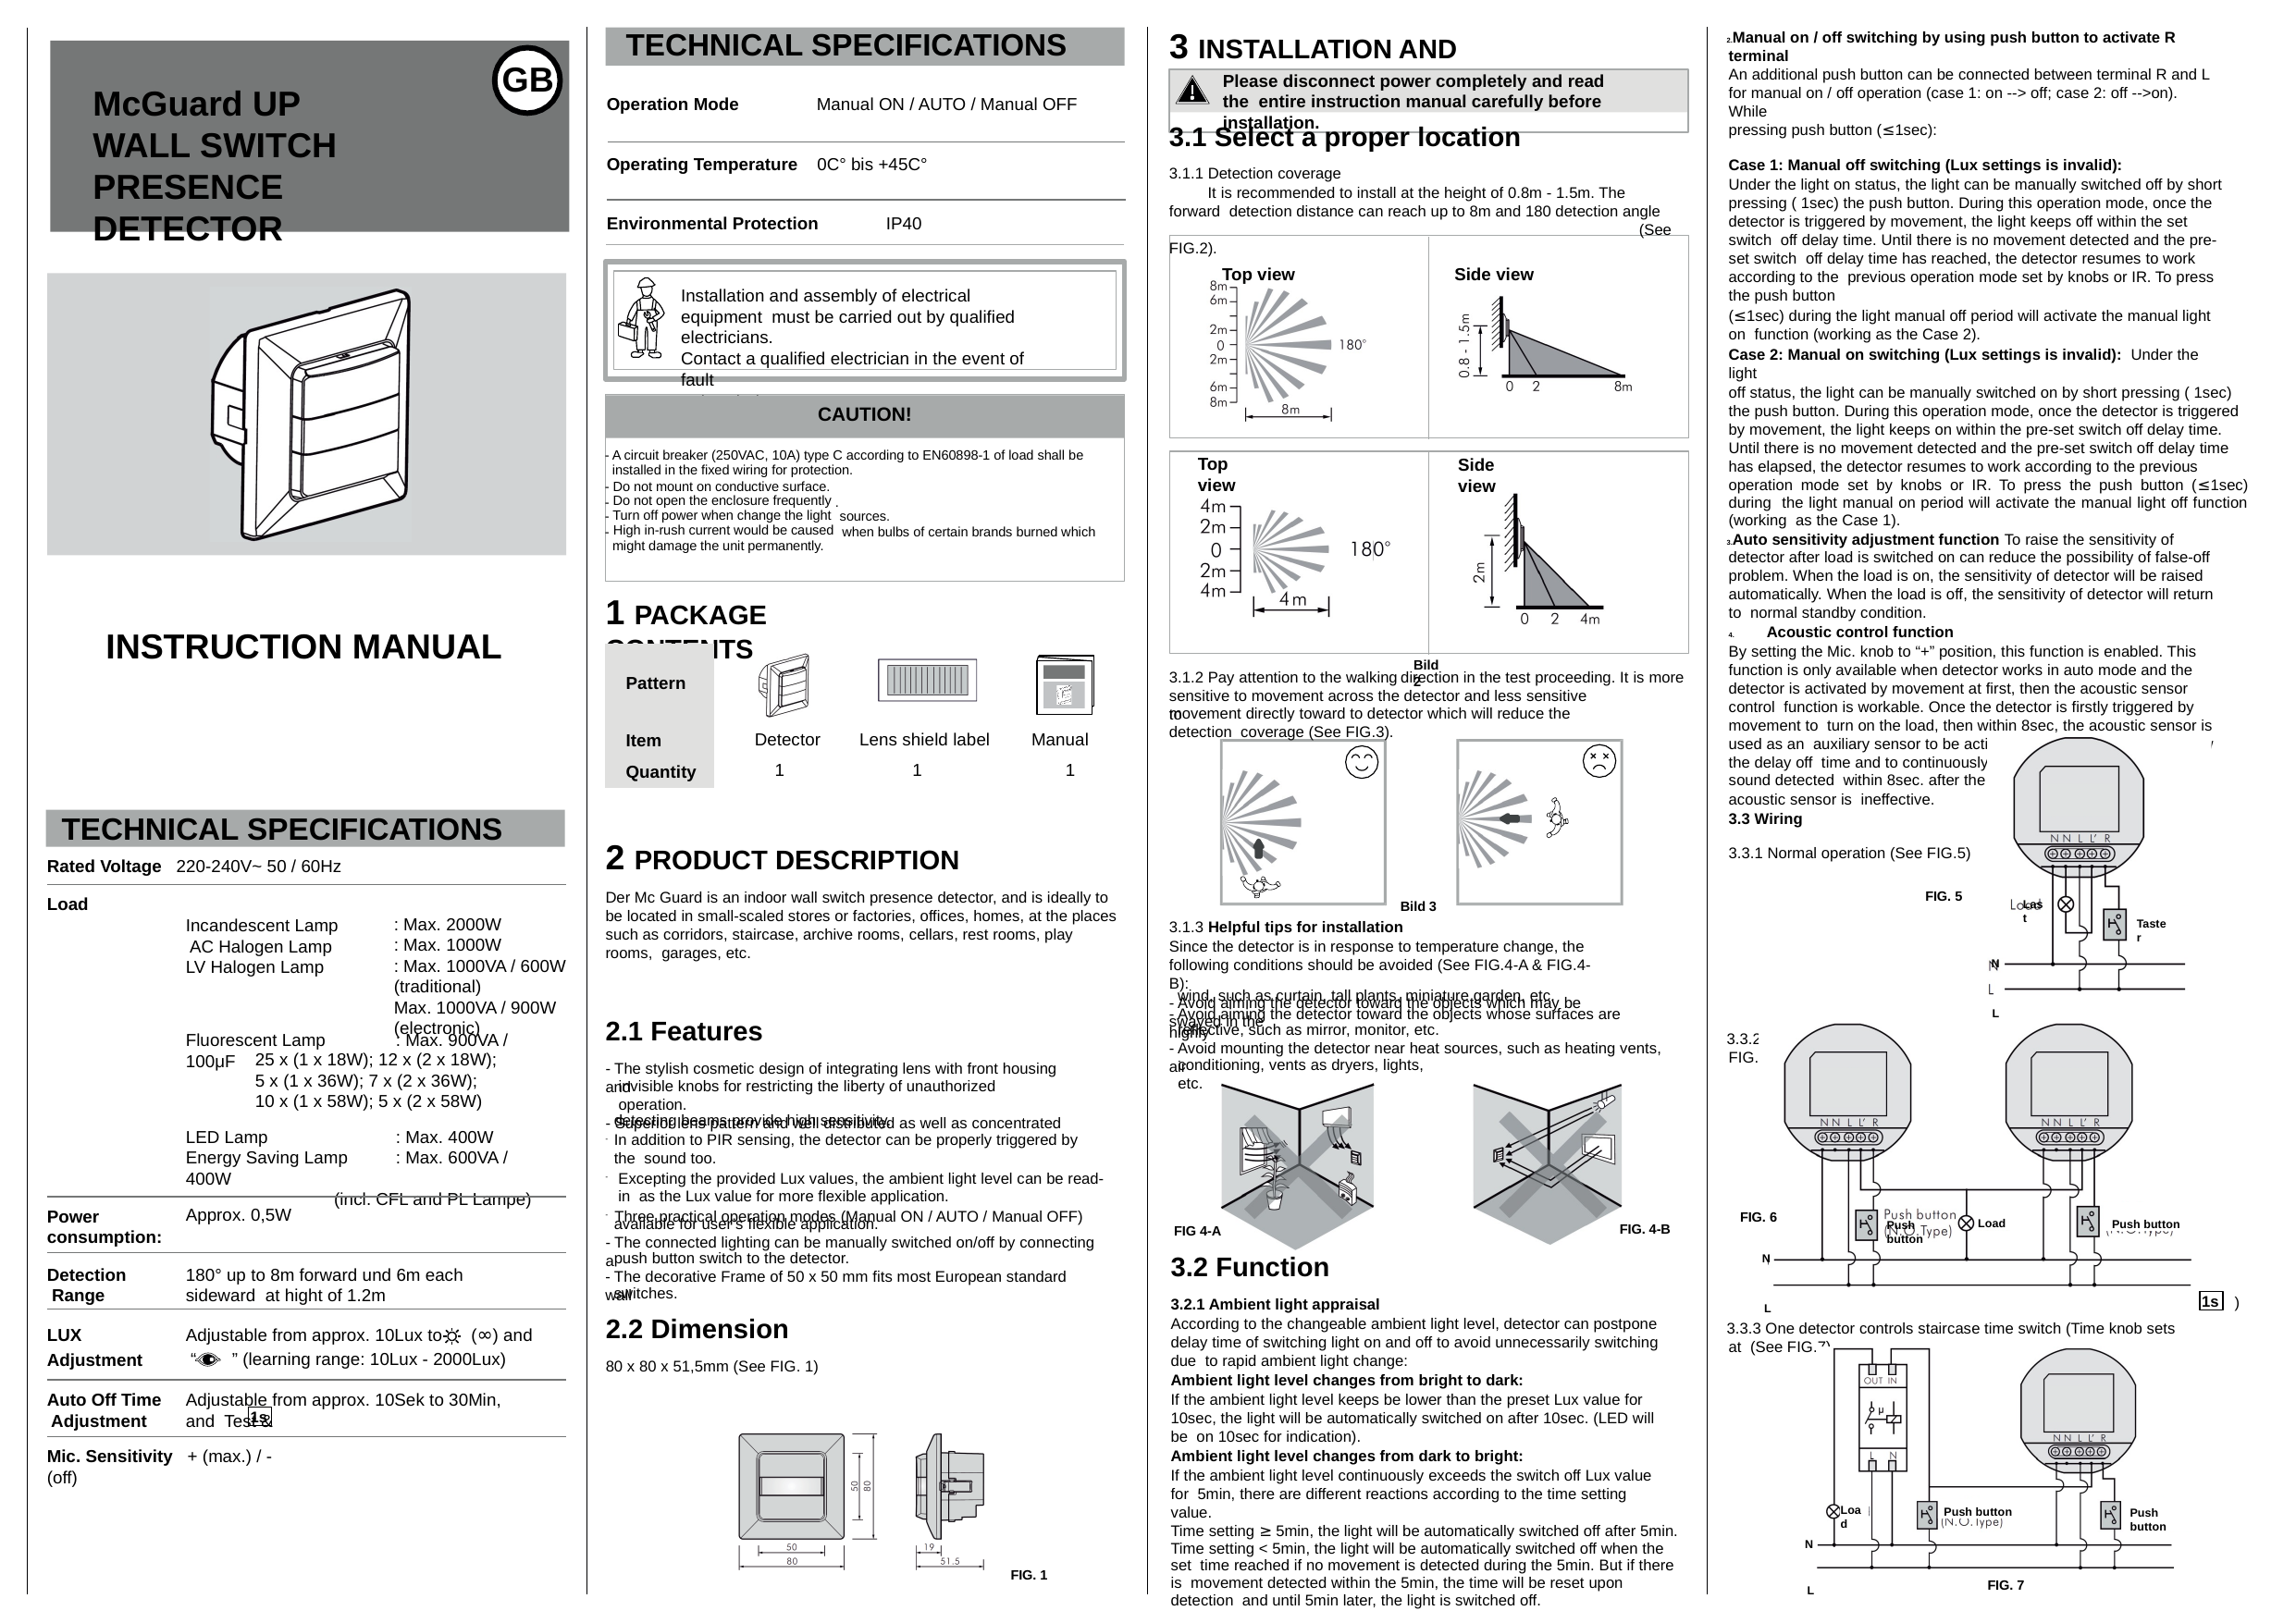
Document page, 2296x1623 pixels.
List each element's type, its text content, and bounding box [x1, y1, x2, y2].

text_box [878, 658, 978, 702]
text_box invisible knobs for restricting the liberty of unauthorized operation. - Superior lens pattern and well distributed as well as concentrated [603, 1076, 1069, 1111]
text_box N L 3.3.3 One detector controls staircase time switch (Time knob sets at (See FIG.7) Staircase time switch [1726, 1240, 2194, 1372]
text_box [1472, 492, 1606, 626]
table_cell Item [605, 725, 714, 758]
table_cell Manual [1001, 725, 1124, 758]
table_header [714, 644, 851, 725]
text_box [1456, 742, 1532, 897]
text_box [1219, 742, 1387, 897]
text_box Taster [2134, 916, 2170, 945]
text_box Load [1976, 1211, 2014, 1231]
text_box Last [2020, 896, 2047, 925]
text_box Auto Off Time Adjustment [44, 1389, 164, 1432]
table_header [851, 644, 1001, 725]
text_box FIG. 1 [1008, 1566, 1051, 1583]
text_box GB [501, 57, 557, 100]
text_box FIG. 5 [1923, 887, 1965, 904]
text_box [737, 1432, 987, 1573]
text_box 3.2.1 Ambient light appraisal According to the changeable ambient light level, detector can postpone delay time of switching light on and off to avoid unnecessarily switching due to rapid ambient light change: Ambient light level changes from bright to dark: If the ambient light level keeps be lower than the preset Lux value for 10sec, the light will be automatically switched on after 10sec. (LED will be on 10sec for indication). Ambient light level changes from dark to bright: If the ambient light level continuously exceeds the switch off Lux value for 5min, there are different reactions according to the time setting value. Time setting ≥ 5min, the light will be automatically switched off after 5min. Time setting < 5min, the light will be automatically switched off when the set time reached if no movement is detected during the 5min. But if there is movement detected within the 5min, the time will be reset upon detection and until 5min later, the light is switched off. [1168, 1294, 1689, 1610]
table_cell 1 [1001, 758, 1124, 788]
text_box TECHNICAL SPECIFICATIONS [45, 809, 565, 847]
text_box : Max. 2000W : Max. 1000W : Max. 1000VA / 600W (traditional) Max. 1000VA / 900W (electronic) [391, 913, 568, 1039]
text_box N L [1802, 1527, 1816, 1598]
text_box Power consumption: [44, 1205, 164, 1248]
text_box [1191, 496, 1392, 621]
text_box LED Lamp : Max. 400W Energy Saving Lamp : Max. 600VA / 400W (incl. CFL and PL Lampe) [183, 1198, 558, 1210]
text_box Push button [2103, 1201, 2191, 1232]
text_box Mic. Sensitivity + (max.) / -(off) [44, 1445, 303, 1488]
text_box [1759, 1023, 2196, 1288]
table_cell Detector [714, 725, 851, 758]
text_box Push button [1884, 1218, 1951, 1240]
text_box ) [2232, 1292, 2242, 1311]
text_box Bild 3 3.1.3 Helpful tips for installation Since the detector is in response to temperature change, the following conditions should be avoided (See FIG.4-A & FIG.4-B): - Avoid aiming the detector toward the objects which may be swayed in the [1167, 897, 1681, 1020]
text_box wind, such as curtain, tall plants, miniature garden, etc. - Avoid aiming the detector toward the objects whose surfaces are highly [1167, 985, 1666, 1020]
text_box movement directly toward to detector which will reduce the detection coverage (See FIG.3). [1167, 704, 1638, 742]
text_box [605, 395, 1125, 438]
text_box FIG. 4-B [1617, 1220, 1673, 1237]
text_box Approx. 0,5W [183, 1203, 293, 1225]
text_box N L 3.3.2 Two detectors control a load (See FIG.6) [1726, 945, 2047, 1066]
text_box FIG 4-A 3.2 Function [1168, 1223, 1332, 1283]
text_box Adjustable from approx. 10Lux to (∞) and “ ” (learning range: 10Lux - 2000Lux) [183, 1319, 537, 1370]
table_header [1001, 644, 1124, 725]
text_box 25 x (1 x 18W); 12 x (2 x 18W); 5 x (1 x 36W); 7 x (2 x 36W); 10 x (1 x 58W); 5 x (2 x 58W) [253, 1048, 498, 1112]
text_box Top view [1195, 453, 1267, 496]
text_box 2.1 Features - The stylish cosmetic design of integrating lens with front housing and [603, 1014, 1087, 1097]
text_box conditioning, vents as dryers, lights, etc. [1176, 1054, 1453, 1092]
text_box Fluorescent Lamp : Max. 900VA / 100μF [183, 1028, 562, 1071]
text_box [1043, 682, 1085, 708]
text_box FIG. 6 [1738, 1209, 1780, 1225]
text_box Push button [1937, 1499, 2017, 1519]
text_box Side view [1455, 453, 1535, 496]
text_box [1220, 1083, 1376, 1251]
text_box switches. 2.2 Dimension 80 x 80 x 51,5mm (See FIG. 1) [603, 1283, 820, 1375]
text_box 3.1 Select a proper location 3.1.1 Detection coverage It is recommended to install at the height of 0.8m - 1.5m. The forward detection distance can reach up to 8m and 180 detection angle (See FIG.2). Top view Side view [1167, 118, 1682, 285]
text_box Load [44, 893, 91, 915]
text_box FIG. 7 [1985, 1577, 2028, 1593]
text_box Incandescent Lamp AC Halogen Lamp LV Halogen Lamp [183, 915, 339, 977]
text_box Rated Voltage 220-240V~ 50 / 60Hz [44, 855, 342, 876]
text_box [1457, 295, 1636, 394]
table_cell Quantity [605, 758, 714, 788]
table_header Pattern [605, 644, 714, 725]
text_box push button switch to the detector. - The decorative Frame of 50 x 50 mm fits most European standard wall [603, 1248, 1098, 1305]
text_box direction sensitive to movement across the detector and less sensitive to [1167, 667, 1603, 704]
text_box Bild 2 [1411, 657, 1450, 667]
text_box [1043, 665, 1085, 679]
text_box 180° up to 8m forward und 6m each sideward at hight of 1.2m [183, 1263, 538, 1306]
text_box [50, 40, 570, 232]
text_box might damage the unit permanently. [610, 536, 829, 554]
text_box detecting beams provide high sensitivity. In addition to PIR sensing, the detector can be properly triggered by the sound too. Excepting the provided Lux values, the ambient light level can be read-in as the Lux value for more flexible application. Three practical operation modes (Manual ON / AUTO / Manual OFF) [603, 1111, 1113, 1225]
text_box reflective, such as mirror, monitor, etc. - Avoid mounting the detector near heat sources, such as heating vents, air [1167, 1020, 1683, 1076]
text_box in the test proceeding. It is more [1603, 667, 1685, 686]
text_box INSTRUCTION MANUAL [104, 623, 505, 666]
text_box [1117, 27, 1125, 66]
text_box Please disconnect power completely and read the entire instruction manual carefully before installation. [1169, 69, 1688, 133]
text_box [758, 653, 810, 718]
text_box [1206, 285, 1368, 424]
text_box - A circuit breaker (250VAC, 10A) type C according to EN60898-1 of load shall be [602, 447, 1092, 463]
text_box Manual on / off switching by using push button to activate R terminal An additional push button can be connected between terminal R and L for manual on / off operation (case 1: on --> off; case 2: off -->on). While pressing push button (≤1sec): Case 1: Manual off switching (Lux settings is invalid): Under the light on status, the light can be manually switched off by short pressing ( 1sec) the push button. During this operation mode, once the detector is triggered by movement, the light keeps off within the set switch off delay time. Until there is no movement detected and the pre-set switch off delay time has reached, the detector resumes to work according to the previous operation mode set by knobs or IR. To press the push button (≤1sec) during the light manual off period will activate the manual light on function (working as the Case 2). Case 2: Manual on switching (Lux settings is invalid): Under the light off status, the light can be manually switched on by short pressing ( 1sec) the push button. During this operation mode, once the detector is triggered by movement, the light keeps on within the pre-set switch off delay time. Until there is no movement detected and the pre-set switch off delay time has elapsed, the detector resumes to work according to the previous operation mode set by knobs or IR. To press the push button (≤1sec) during the light manual on period will activate the manual light off function (working as the Case 1). Auto sensitivity adjustment function To raise the sensitivity of detector after load is switched on can reduce the possibility of false-off problem. When the load is on, the sensitivity of detector will be raised automatically. When the load is off, the sensitivity of detector will return to normal standby condition. Acoustic control function By setting the Mic. knob to “+” position, this function is enabled. This function is only available when detector works in auto mode and the detector is activated by movement at first, then the acoustic sensor control function is workable. Once the detector is firstly triggered by movement to turn on the load, then within 8sec, the acoustic sensor is used as an auxiliary sensor to be activated by sound in order to renew the delay off time and to continuously switch on the load. If there is no sound detected within 8sec. after the first triggering by movement, the acoustic sensor is ineffective. 3.3 Wiring 3.3.1 Normal operation (See FIG.5) [1726, 27, 2250, 862]
text_box LED Lamp : Max. 400W Energy Saving Lamp : Max. 600VA / 400W (incl. CFL and PL Lampe) [183, 1125, 558, 1196]
text_box [1987, 735, 2217, 998]
text_box Detection Range [44, 1263, 129, 1306]
text_box [1472, 1083, 1623, 1246]
text_box 1s [2200, 1291, 2224, 1310]
table_cell Lens shield label [851, 725, 1001, 758]
text_box Load [1838, 1502, 1869, 1531]
text_box Do not open the enclosure frequently - sources. [602, 491, 891, 507]
text_box TECHNICAL SPECIFICATIONS Operation Mode Manual ON / AUTO / Manual OFF Operating Temperature 0C° bis +45C° Environmental Protection IP40 Installation and assembly of electrical equipment must be carried out by qualified electricians. Contact a qualified electrician in the event of fault or break down. [604, 25, 1117, 411]
text_box available for user’s flexible application. - The connected lighting can be manually switched on/off by connecting a [603, 1213, 1108, 1270]
text_box LUX Adjustment [44, 1324, 145, 1370]
table_cell 1 [714, 758, 851, 788]
text_box 2 PRODUCT DESCRIPTION Der Mc Guard is an indoor wall switch presence detector, and is ideally to be located in small-scaled stores or factories, offices, homes, at the places such as corridors, staircase, archive rooms, cellars, rest rooms, play rooms, garages, etc. [603, 835, 1124, 962]
text_box 1s [248, 1407, 272, 1426]
text_box installed in the fixed wiring for protection. - Do not mount on conductive surface. - . [602, 461, 858, 491]
text_box Adjustable from approx. 10Sek to 30Min, and Test & [183, 1389, 536, 1432]
text_box McGuard UP WALL SWITCH PRESENCE DETECTOR [93, 80, 486, 248]
text_box [204, 1356, 210, 1363]
text_box 1 PACKAGE CONTENTS [603, 589, 921, 664]
text_box 3 INSTALLATION AND WIRING [1167, 23, 1562, 98]
text_box [1816, 1346, 2204, 1571]
text_box Push button [2128, 1505, 2194, 1533]
text_box Turn off power when change the light - when bulbs of certain brands burned which [602, 507, 1099, 540]
text_box [1620, 742, 1623, 897]
table_cell 1 [851, 758, 1001, 788]
text_box CAUTION! [816, 401, 915, 425]
text_box [47, 273, 567, 556]
